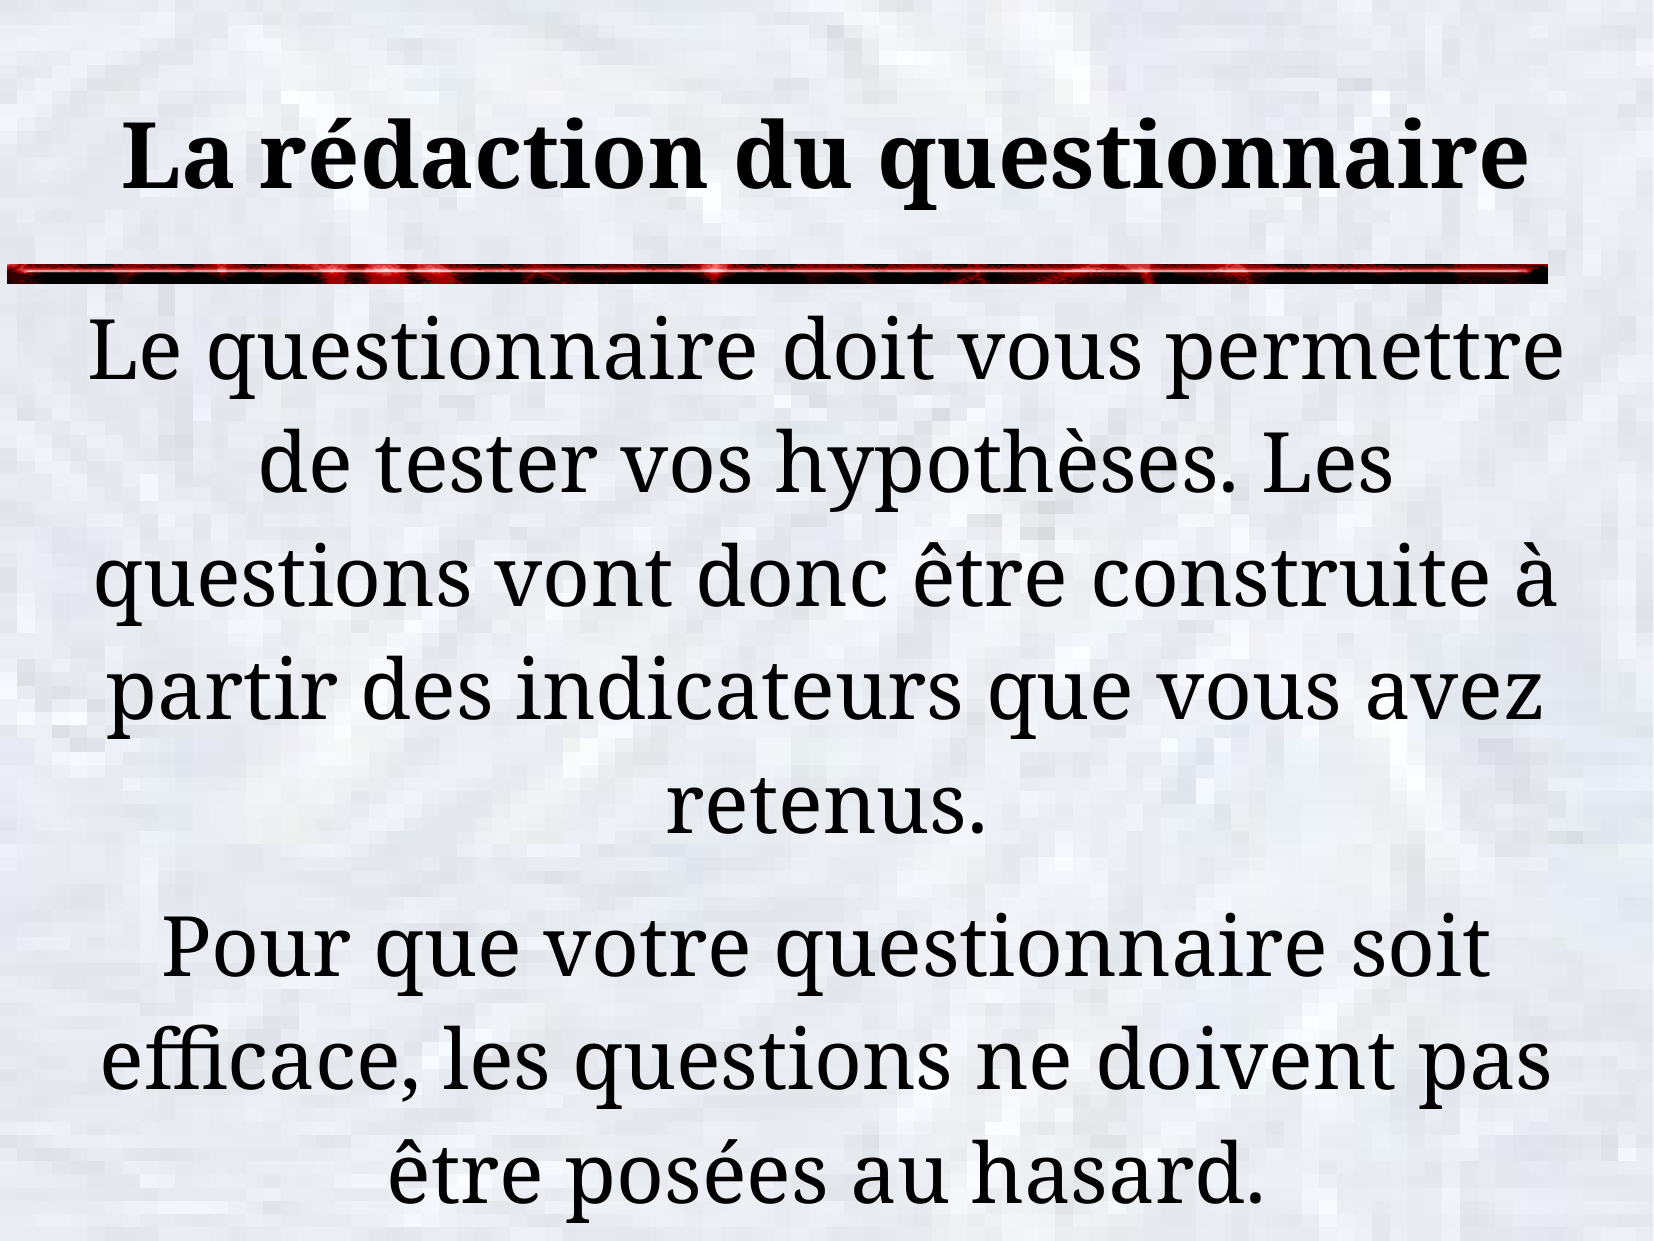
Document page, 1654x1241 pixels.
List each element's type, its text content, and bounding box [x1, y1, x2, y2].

title La rédaction du questionnaire [82, 49, 1571, 257]
list Le questionnaire doit vous permettre de tester vos hypothèses. Les questions vont donc être construite à partir des indicateurs que vous avez retenus. Pour que votre questionnaire soit efficace, les questions ne doivent pas être posées au hasard. [82, 290, 1571, 1109]
picture [0, 0, 1654, 1241]
